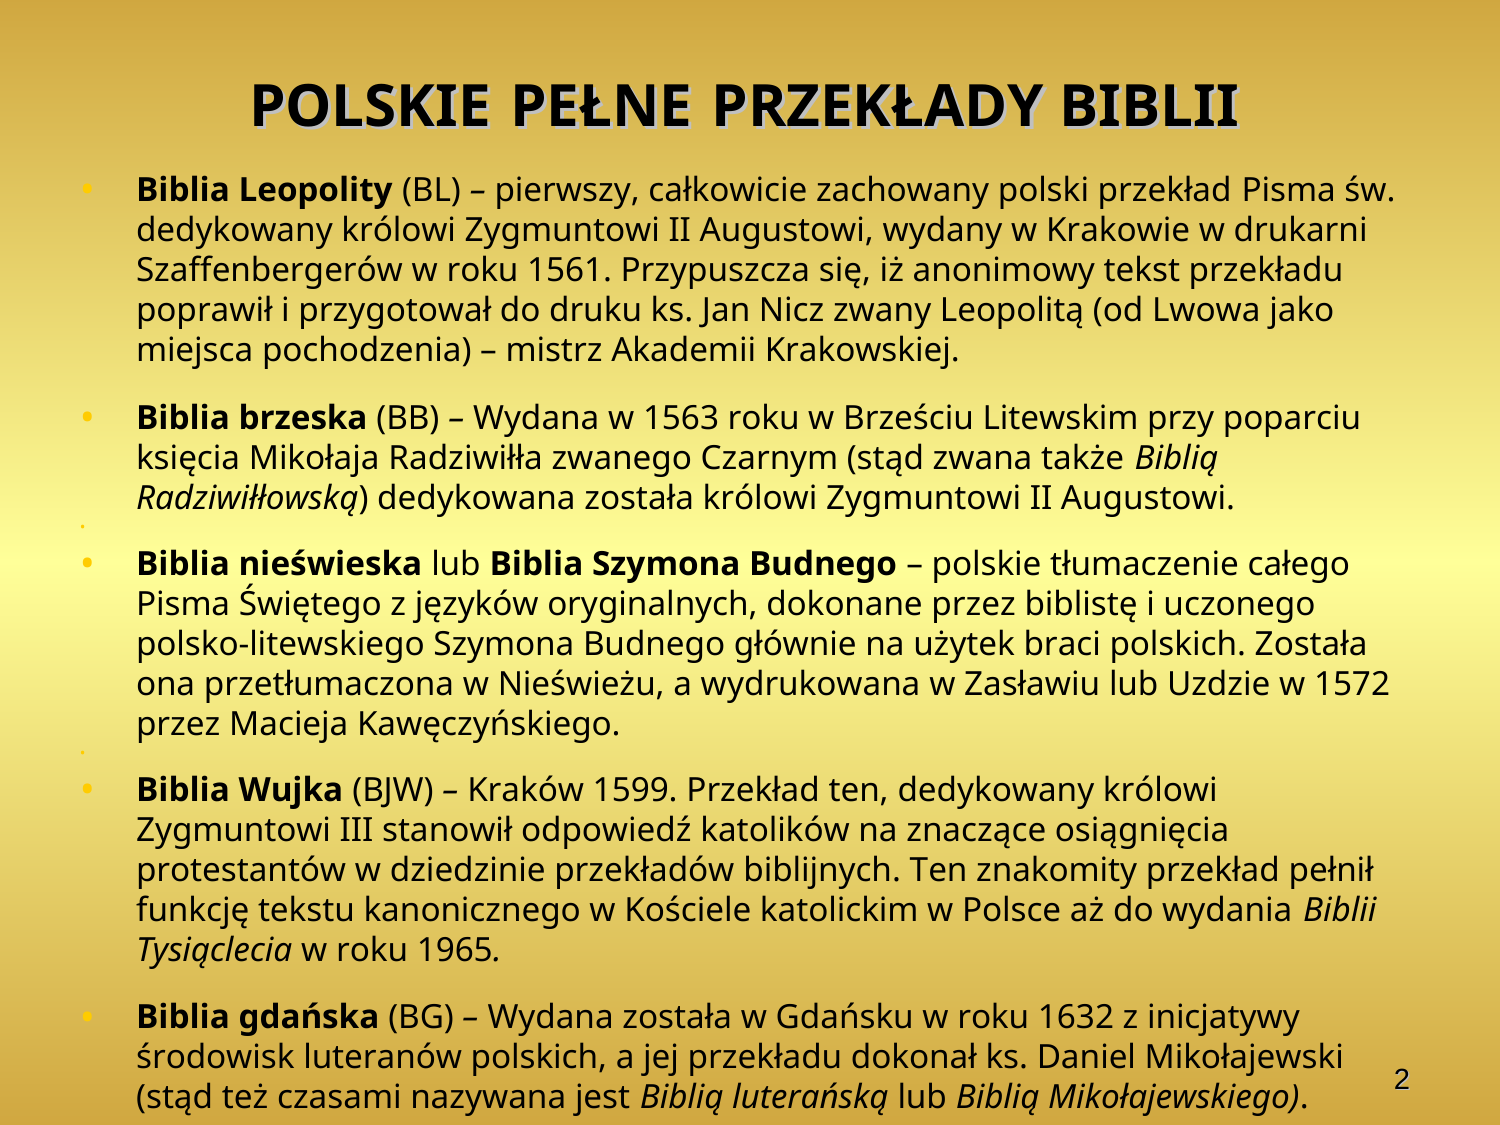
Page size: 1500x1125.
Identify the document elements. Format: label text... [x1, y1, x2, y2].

title POLSKIE PEŁNE PRZEKŁADY BIBLII [76, 43, 1427, 149]
list Biblia Leopolity (BL) – pierwszy, całkowicie zachowany polski przekład Pisma św. dedykowany królowi Zygmuntowi II Augustowi, wydany w Krakowie w drukarni Szaffenbergerów w roku 1561. Przypuszcza się, iż anonimowy tekst przekładu poprawił i przygotował do druku ks. Jan Nicz zwany Leopolitą (od Lwowa jako miejsca pochodzenia) – mistrz Akademii Krakowskiej. Biblia brzeska (BB) – Wydana w 1563 roku w Brześciu Litewskim przy poparciu księcia Mikołaja Radziwiłła zwanego Czarnym (stąd zwana także Biblią Radziwiłłowską) dedykowana została królowi Zygmuntowi II Augustowi. Biblia nieświeska lub Biblia Szymona Budnego – polskie tłumaczenie całego Pisma Świętego z języków oryginalnych, dokonane przez biblistę i uczonego polsko-litewskiego Szymona Budnego głównie na użytek braci polskich. Została ona przetłumaczona w Nieświeżu, a wydrukowana w Zasławiu lub Uzdzie w 1572 przez Macieja Kawęczyńskiego. Biblia Wujka (BJW) – Kraków 1599. Przekład ten, dedykowany królowi Zygmuntowi III stanowił odpowiedź katolików na znaczące osiągnięcia protestantów w dziedzinie przekładów biblijnych. Ten znakomity przekład pełnił funkcję tekstu kanonicznego w Kościele katolickim w Polsce aż do wydania Biblii Tysiąclecia w roku 1965. Biblia gdańska (BG) – Wydana została w Gdańsku w roku 1632 z inicjatywy środowisk luteranów polskich, a jej przekładu dokonał ks. Daniel Mikołajewski (stąd też czasami nazywana jest Biblią luterańską lub Biblią Mikołajewskiego). [64, 160, 1415, 1125]
text_box <numer> [1074, 1024, 1426, 1103]
